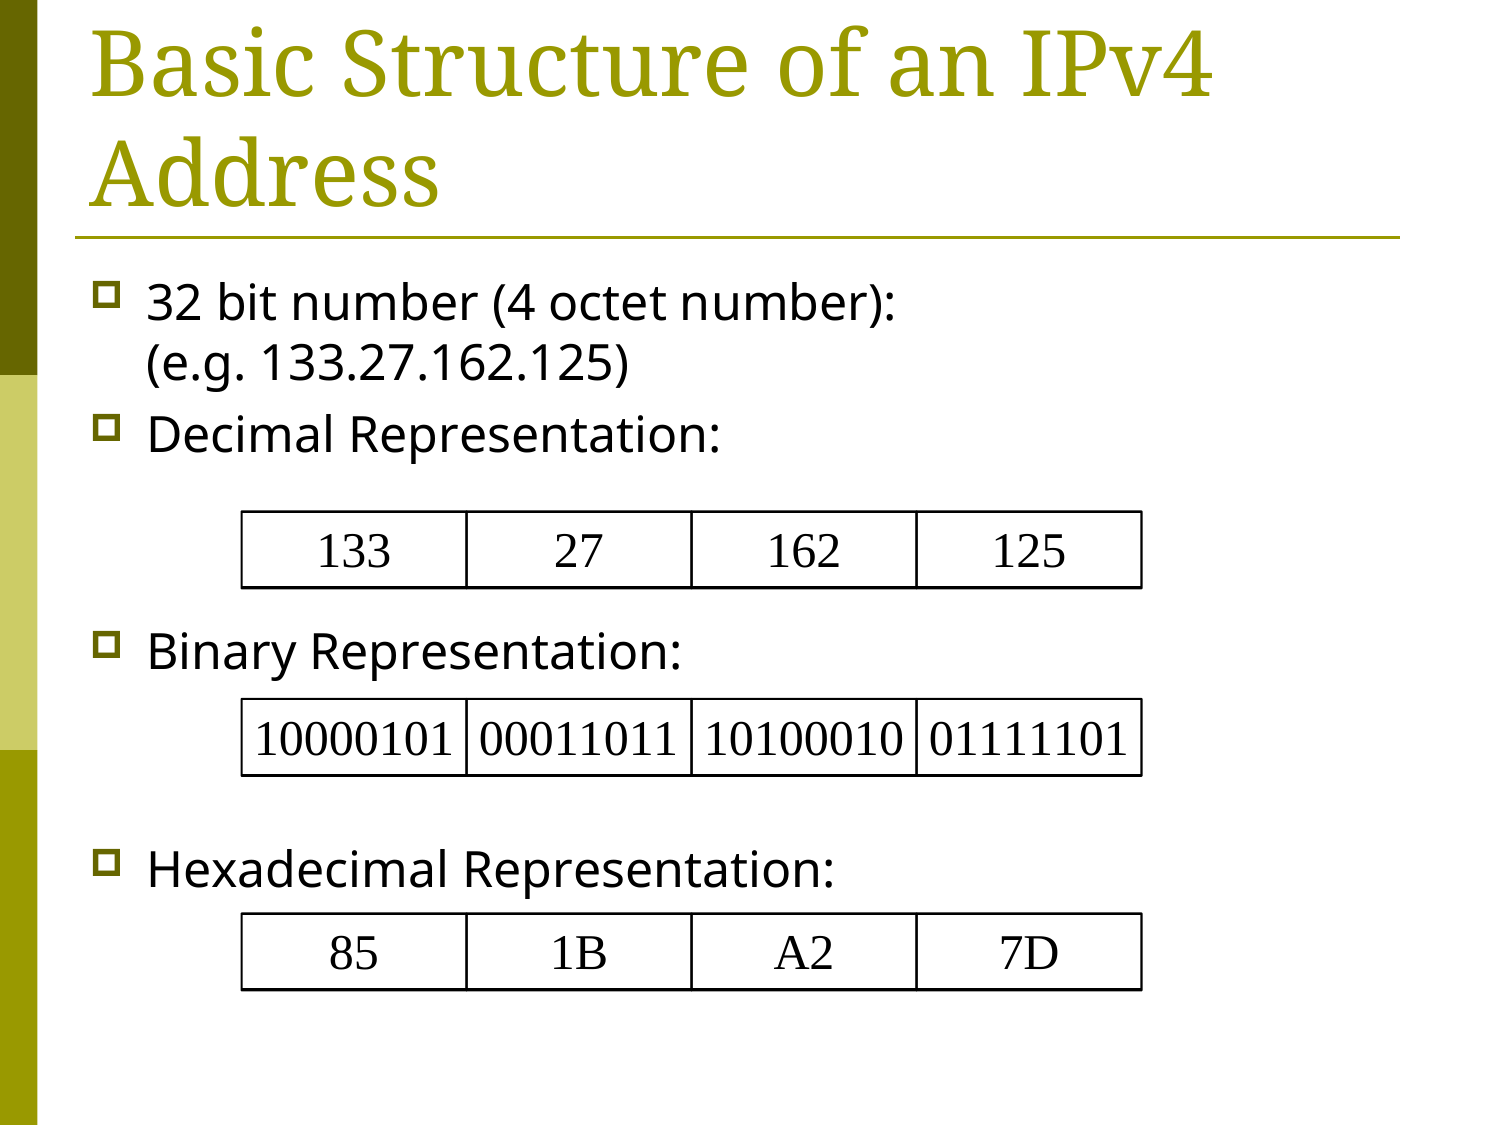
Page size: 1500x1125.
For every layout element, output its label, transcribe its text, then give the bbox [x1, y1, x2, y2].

title Basic Structure of an IPv4 Address [75, 45, 1426, 233]
list 32 bit number (4 octet number): (e.g. 133.27.162.125)‏ Decimal Representation: Binary Representation: Hexadecimal Representation: [75, 262, 1426, 1006]
